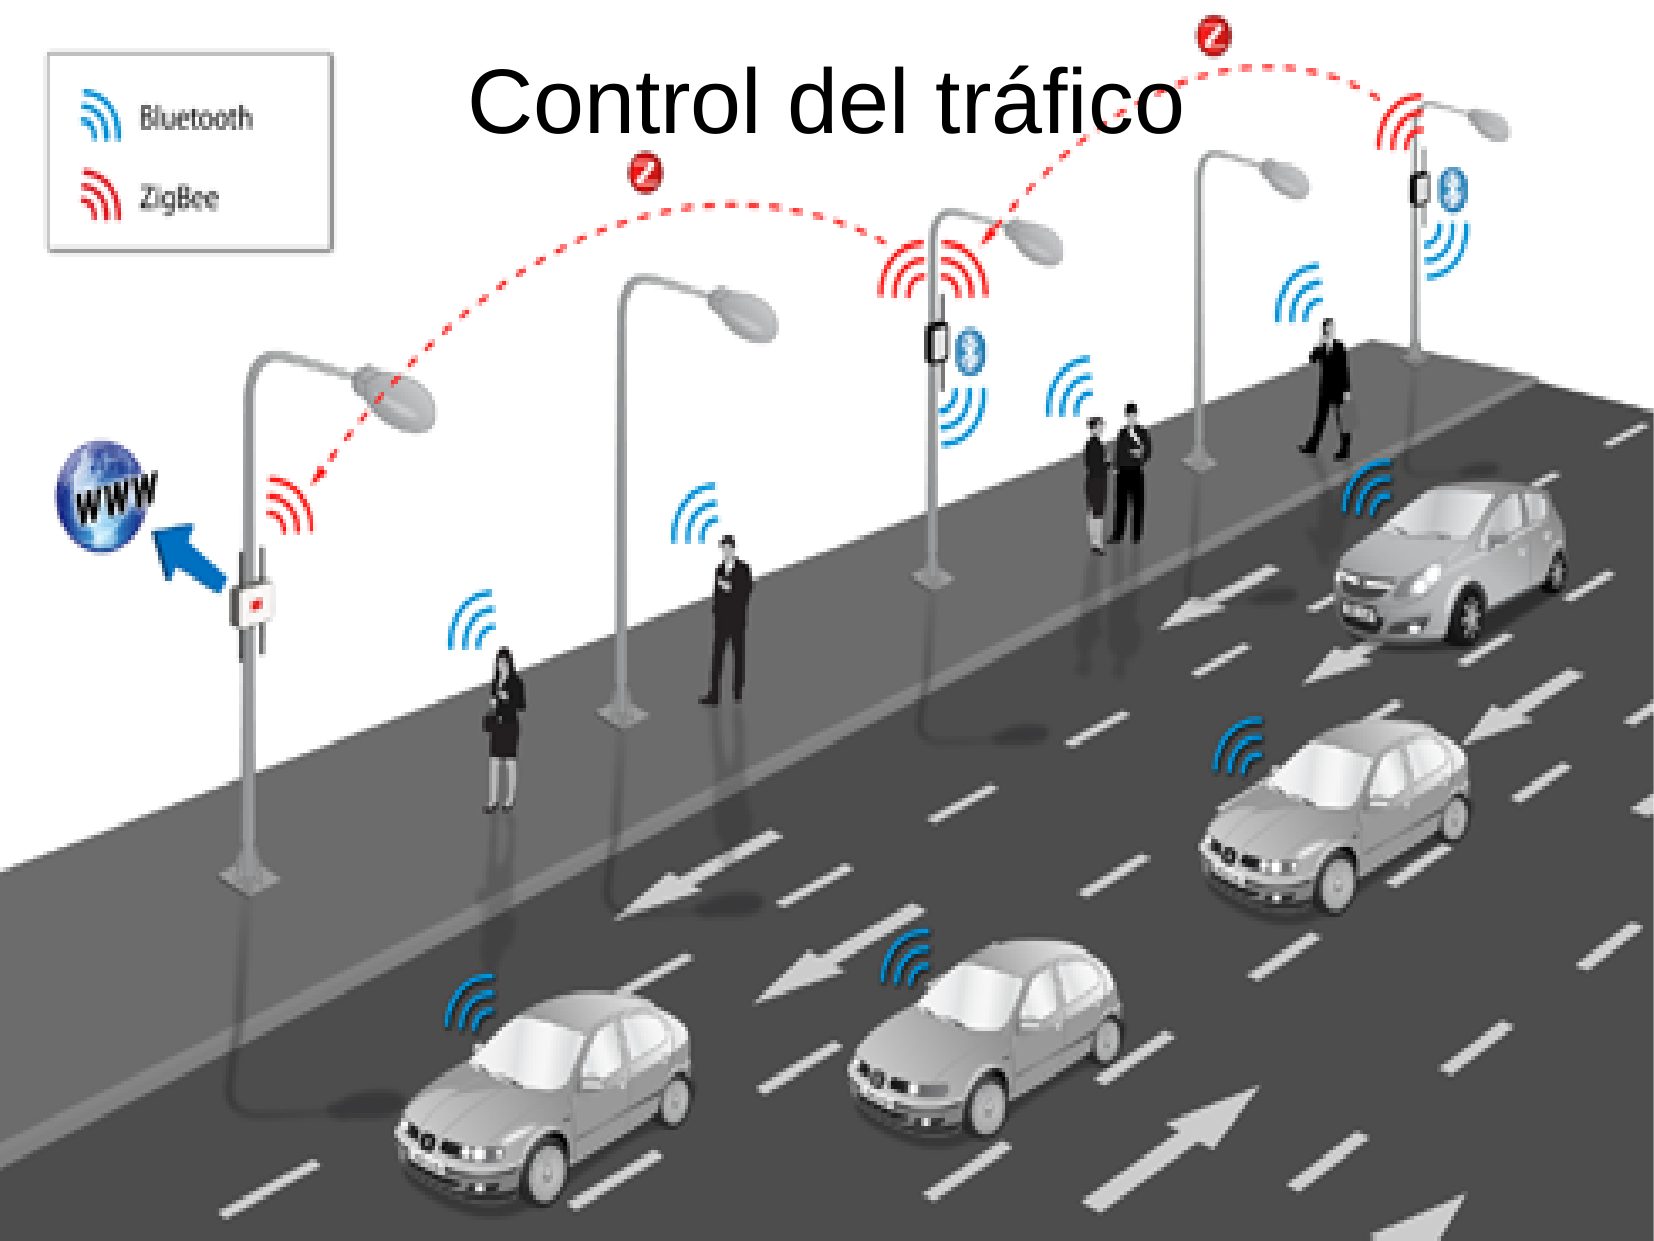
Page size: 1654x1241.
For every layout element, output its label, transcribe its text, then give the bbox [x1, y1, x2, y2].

title Control del tráfico [82, 49, 1571, 257]
picture [0, 0, 1654, 1241]
